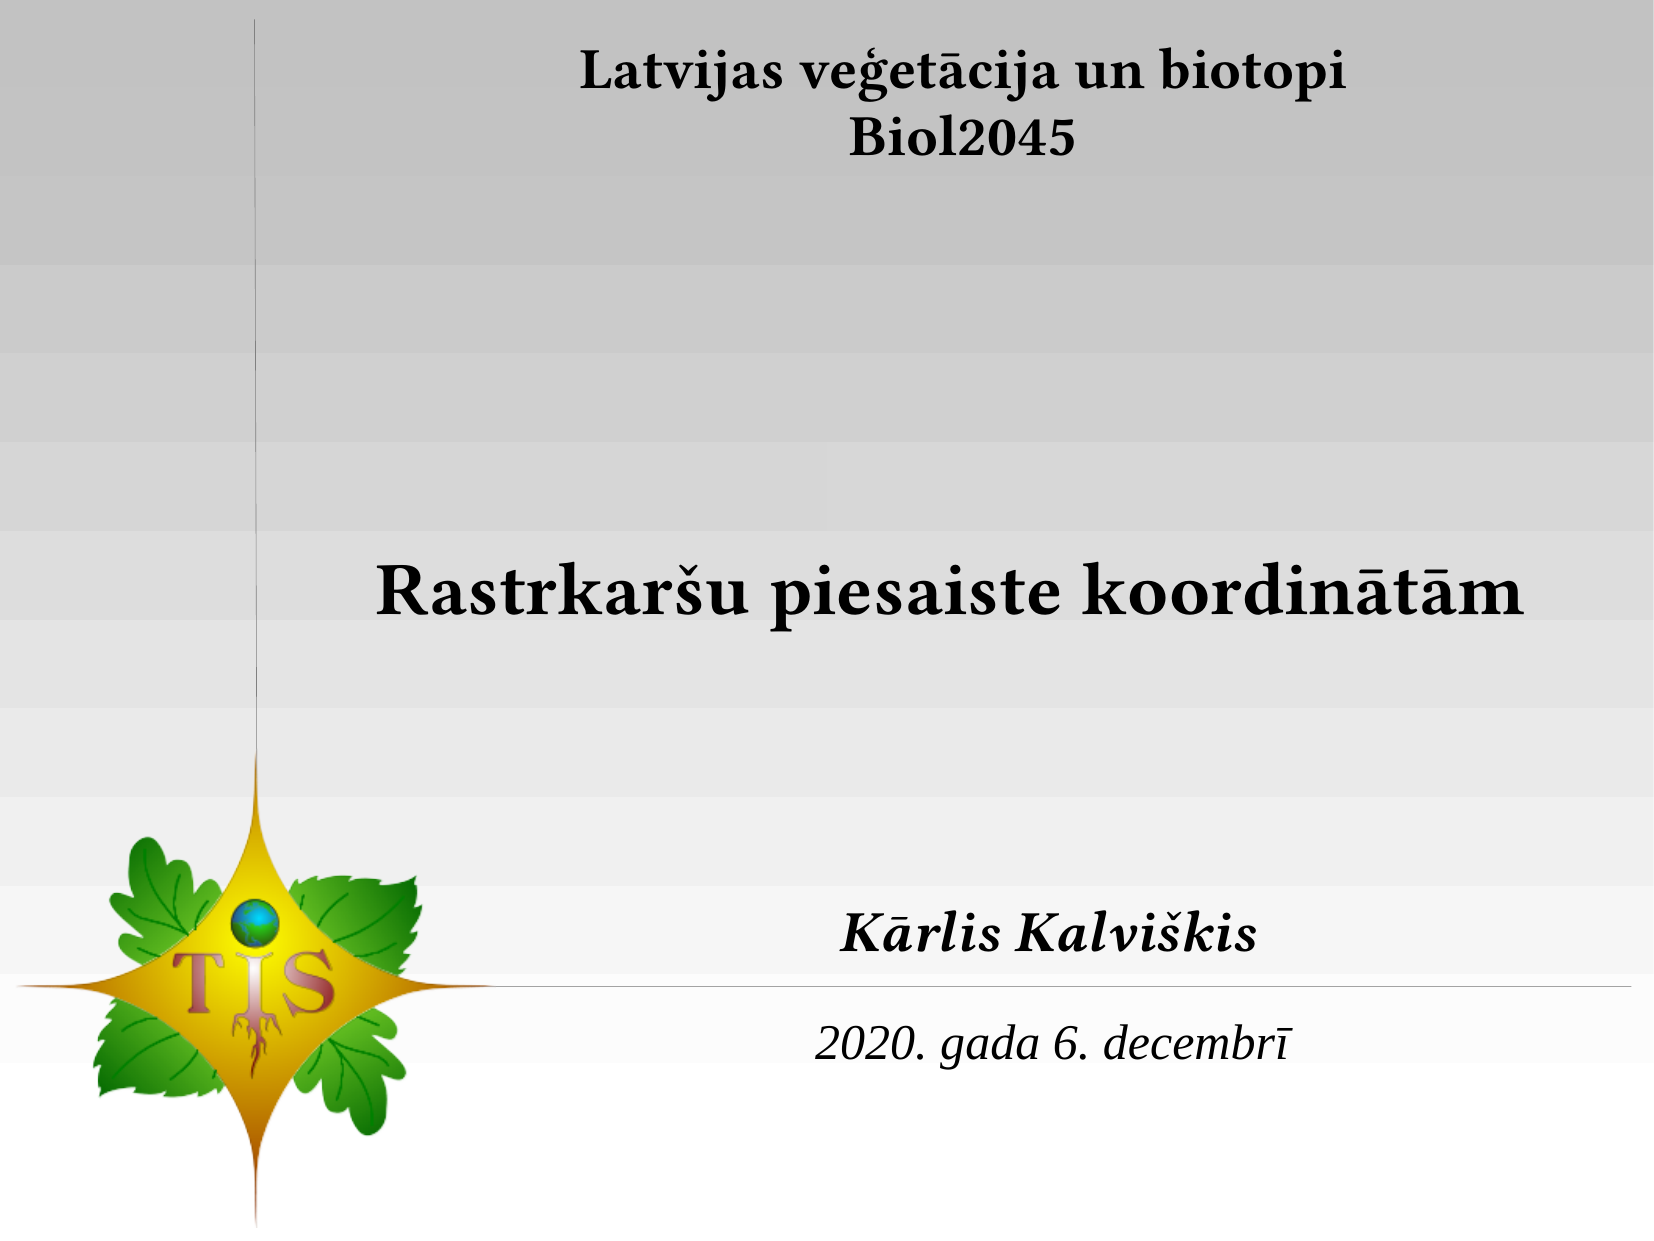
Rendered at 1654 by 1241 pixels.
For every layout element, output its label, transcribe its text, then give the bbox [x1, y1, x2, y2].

title Rastrkaršu piesaiste koordinātām [295, 324, 1607, 857]
picture [0, 0, 1654, 1241]
text_box Kārlis Kalviškis [547, 891, 1548, 974]
text_box 2020. gada 6. decembrī [491, 1007, 1613, 1078]
